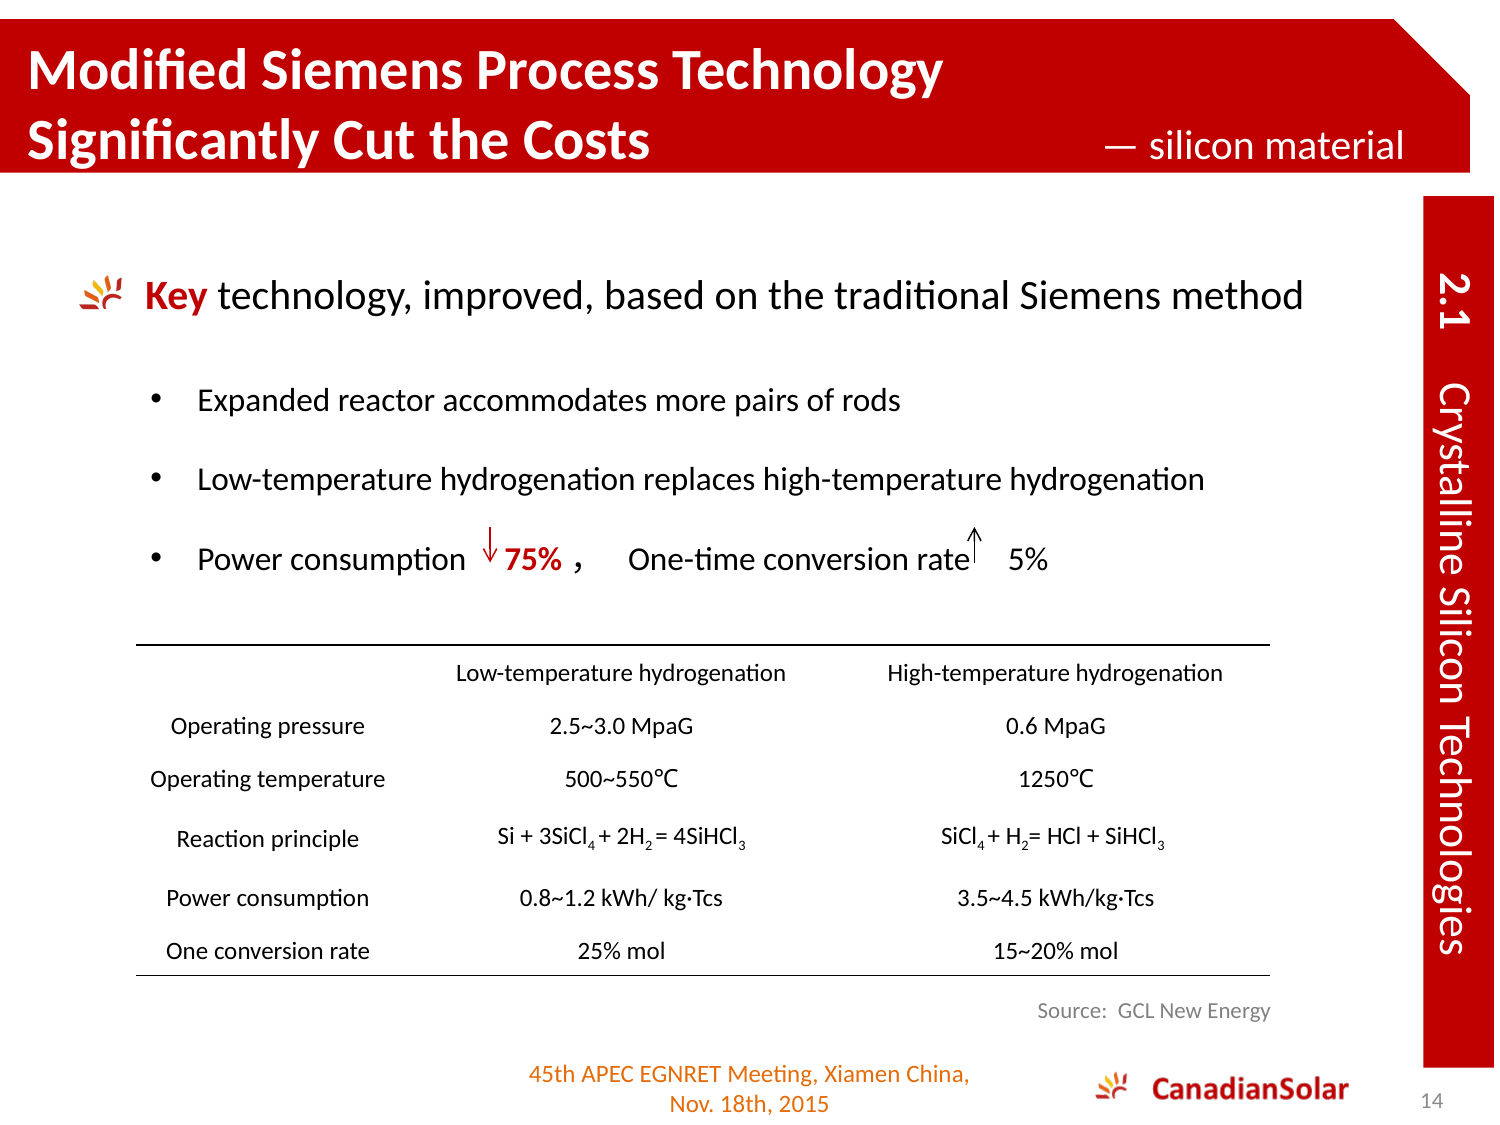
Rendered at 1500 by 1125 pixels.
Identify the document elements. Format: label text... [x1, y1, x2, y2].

text_box Modified Siemens Process Technology Significantly Cut the Costs — silicon material [0, 19, 1471, 173]
table_cell Operating temperature [136, 751, 401, 804]
table_cell Si + 3SiCl4 + 2H2 = 4SiHCl3 [401, 804, 842, 870]
text_box Source: GCL New Energy [1022, 987, 1287, 1031]
text_box Expanded reactor accommodates more pairs of rods Low-temperature hydrogenation replaces high-temperature hydrogenation Power consumption 75%， One-time conversion rate 5% [135, 330, 1322, 665]
table_cell 1250℃ [842, 751, 1270, 804]
table_cell 25% mol [401, 923, 842, 975]
text_box Key technology, improved, based on the traditional Siemens method [64, 235, 1378, 326]
table_header High-temperature hydrogenation [842, 646, 1270, 698]
picture [1080, 1046, 1377, 1125]
table_cell 500~550℃ [401, 751, 842, 804]
table_cell One conversion rate [136, 923, 401, 975]
table_cell Power consumption [136, 870, 401, 923]
table_cell Operating pressure [136, 698, 401, 751]
slide_number <編號> [1108, 1069, 1459, 1125]
table_cell 0.6 MpaG [842, 698, 1270, 751]
table_header [136, 646, 401, 698]
table_cell SiCl4 + H2= HCl + SiHCl3 [842, 804, 1270, 870]
picture [79, 275, 123, 311]
table_cell 2.5~3.0 MpaG [401, 698, 842, 751]
table_cell 3.5~4.5 kWh/kg·Tcs [842, 870, 1270, 923]
table_header Low-temperature hydrogenation [401, 646, 842, 698]
table_cell 0.8~1.2 kWh/ kg·Tcs [401, 870, 842, 923]
table_cell Reaction principle [136, 804, 401, 870]
table_cell 15~20% mol [842, 923, 1270, 975]
text_box 2.1 Crystalline Silicon Technologies [1423, 196, 1494, 1068]
footer 45th APEC EGNRET Meeting, Xiamen China, Nov. 18th, 2015 [512, 1057, 988, 1118]
